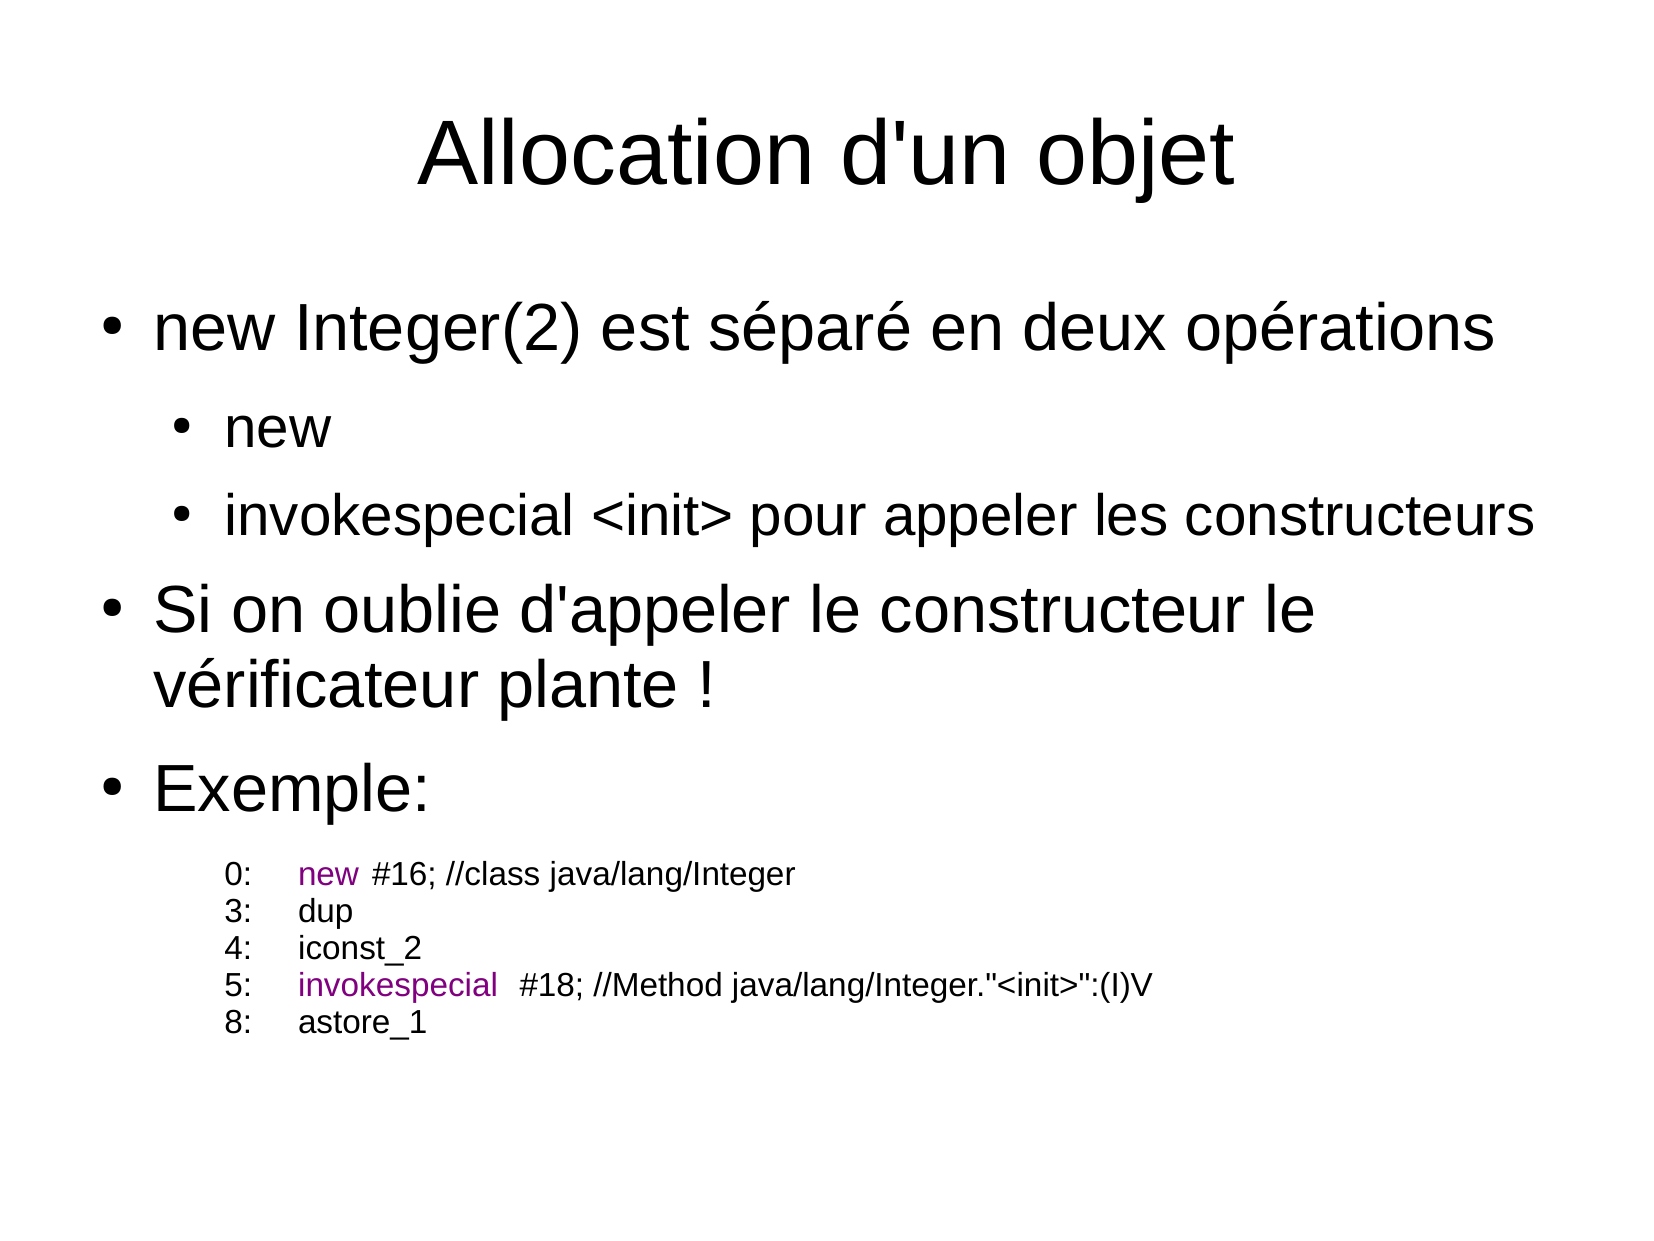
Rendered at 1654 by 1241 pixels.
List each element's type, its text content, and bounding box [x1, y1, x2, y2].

list new Integer(2) est séparé en deux opérations new invokespecial <init> pour appeler les constructeurs Si on oublie d'appeler le constructeur le vérificateur plante ! Exemple: 0: new #16; //class java/lang/Integer 3: dup 4: iconst_2 5: invokespecial #18; //Method java/lang/Integer."<init>":(I)V 8: astore_1 [82, 290, 1571, 1094]
title Allocation d'un objet [82, 56, 1571, 250]
